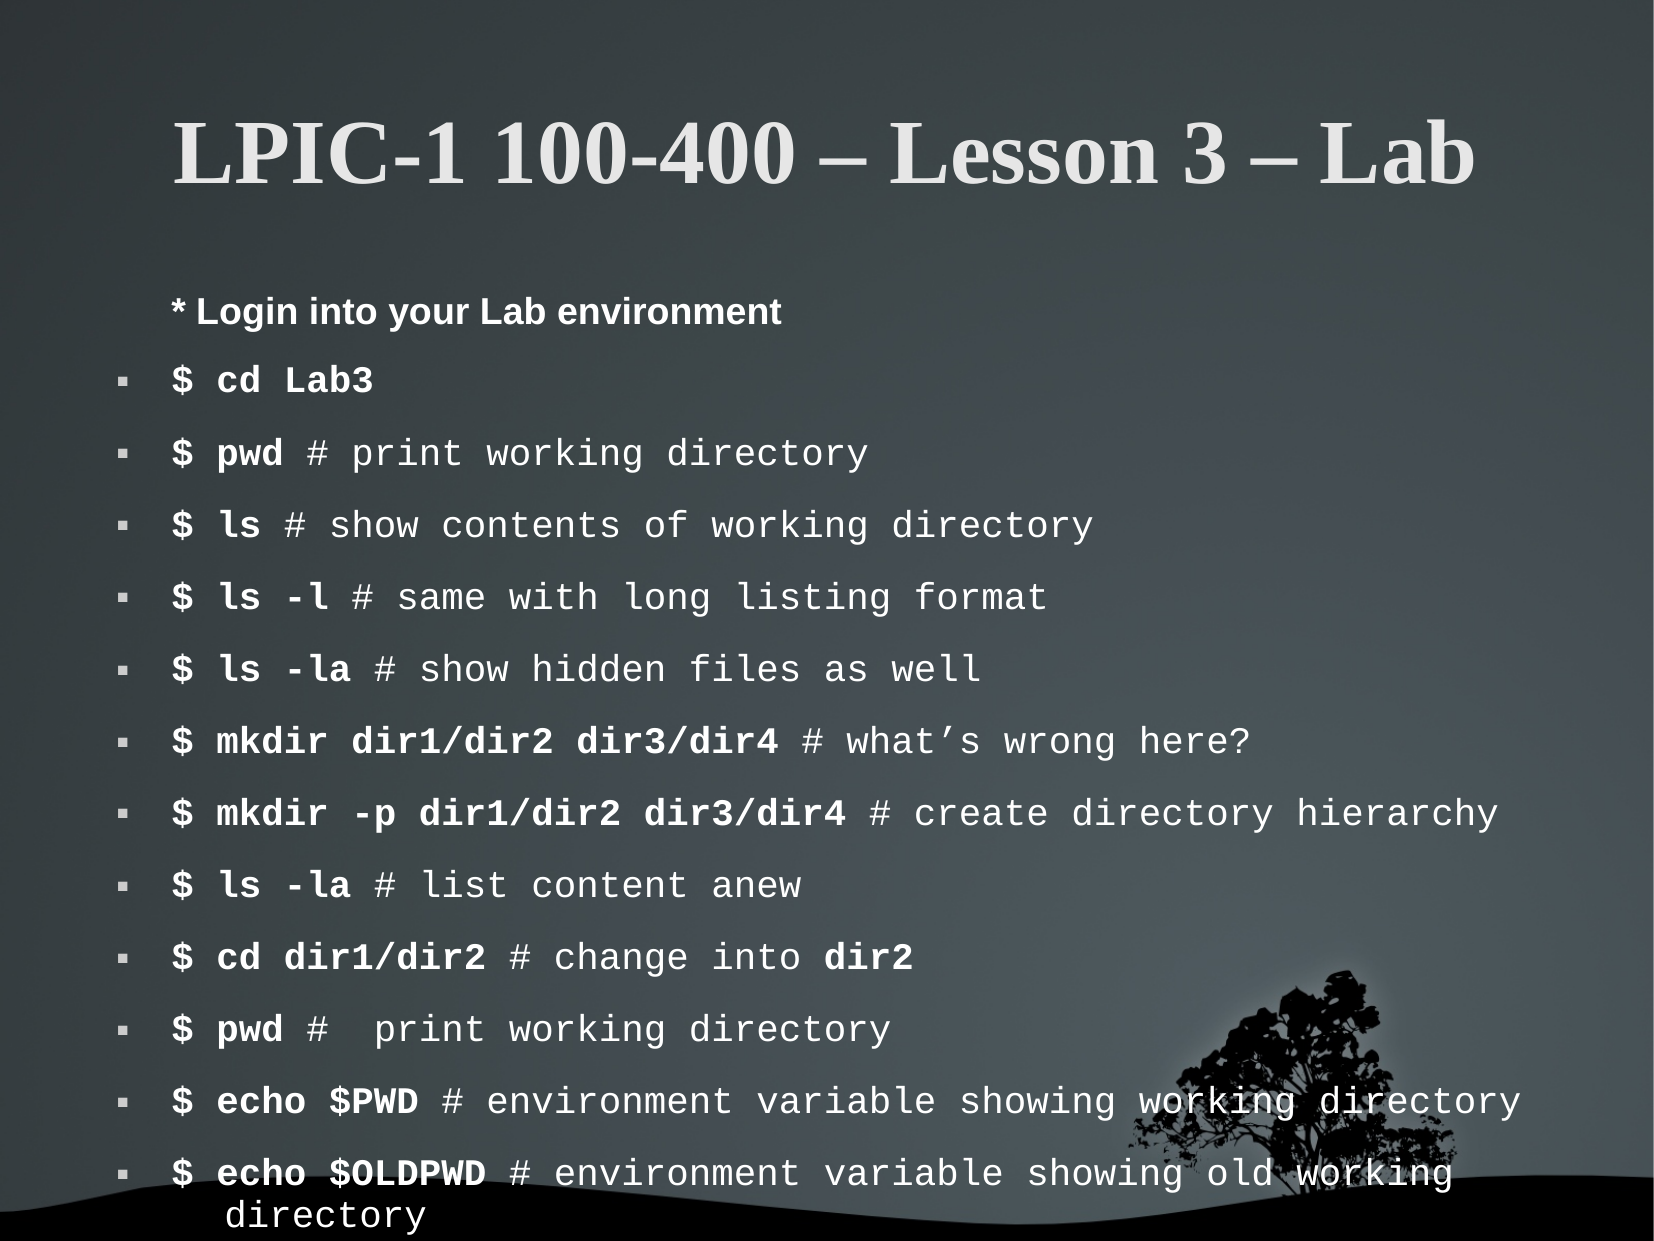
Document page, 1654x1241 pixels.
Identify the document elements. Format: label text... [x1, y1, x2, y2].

list * Login into your Lab environment $ cd Lab3 $ pwd # print working directory $ ls # show contents of working directory $ ls -l # same with long listing format $ ls -la # show hidden files as well $ mkdir dir1/dir2 dir3/dir4 # what’s wrong here? $ mkdir -p dir1/dir2 dir3/dir4 # create directory hierarchy $ ls -la # list content anew $ cd dir1/dir2 # change into dir2 $ pwd # print working directory $ echo $PWD # environment variable showing working directory $ echo $OLDPWD # environment variable showing old working directory [82, 290, 1571, 1240]
picture [0, 0, 1654, 1241]
title LPIC-1 100-400 – Lesson 3 – Lab [82, 49, 1571, 257]
